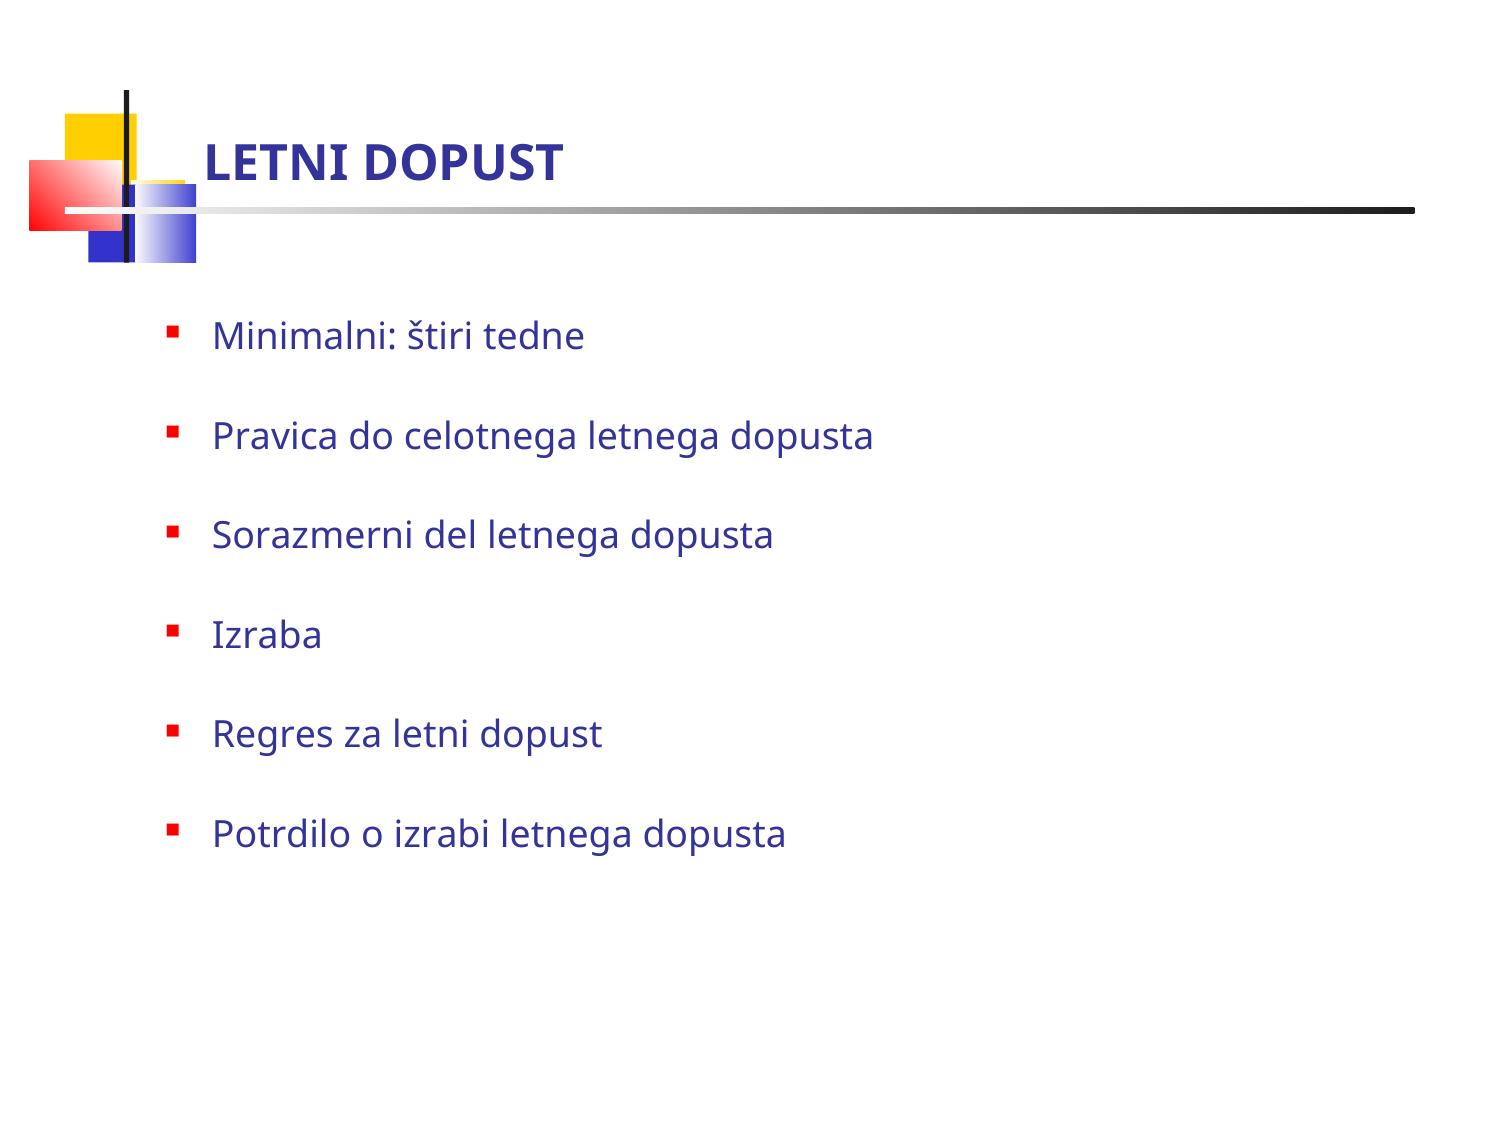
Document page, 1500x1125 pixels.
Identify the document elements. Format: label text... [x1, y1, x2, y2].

list Minimalni: štiri tedne Pravica do celotnega letnega dopusta Sorazmerni del letnega dopusta Izraba Regres za letni dopust Potrdilo o izrabi letnega dopusta [75, 255, 1426, 1005]
title LETNI DOPUST [188, 35, 1468, 199]
